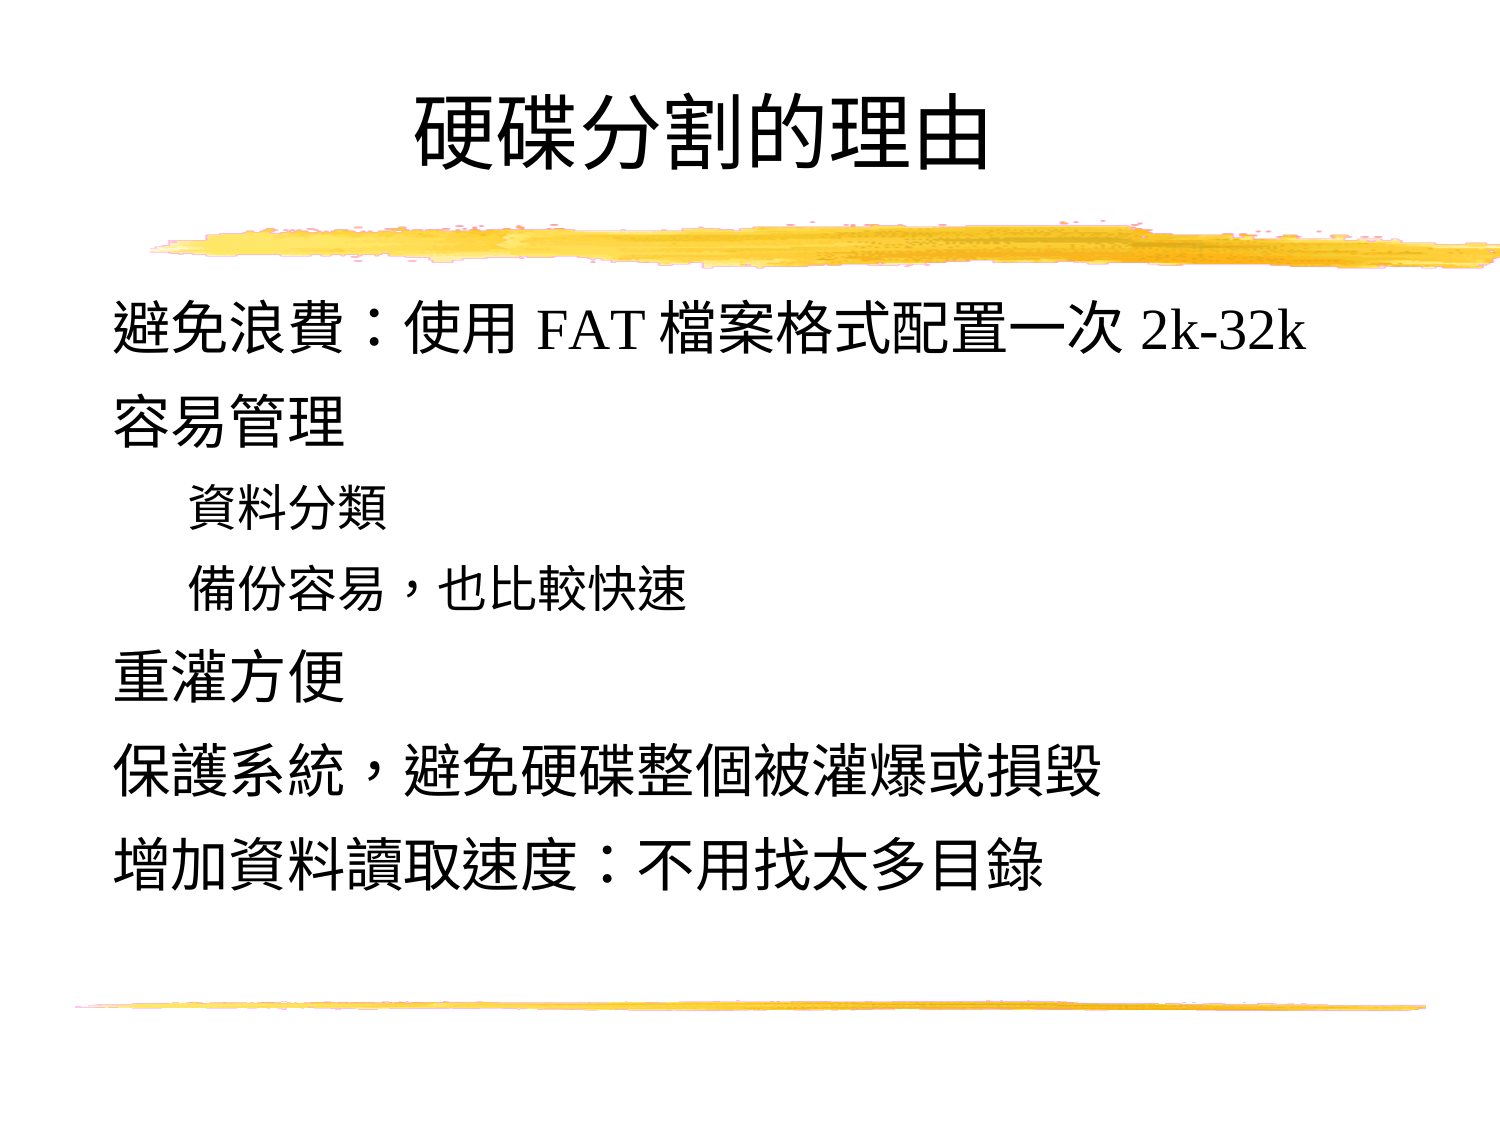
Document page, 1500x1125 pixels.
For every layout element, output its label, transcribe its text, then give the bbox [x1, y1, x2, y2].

title 硬碟分割的理由 [66, 44, 1342, 218]
picture [75, 999, 1426, 1013]
list 避免浪費：使用FAT檔案格式配置一次2k-32k 容易管理 資料分類 備份容易，也比較快速 重灌方便 保護系統，避免硬碟整個被灌爆或損毀 增加資料讀取速度：不用找太多目錄 [112, 287, 1388, 948]
picture [150, 215, 1500, 279]
